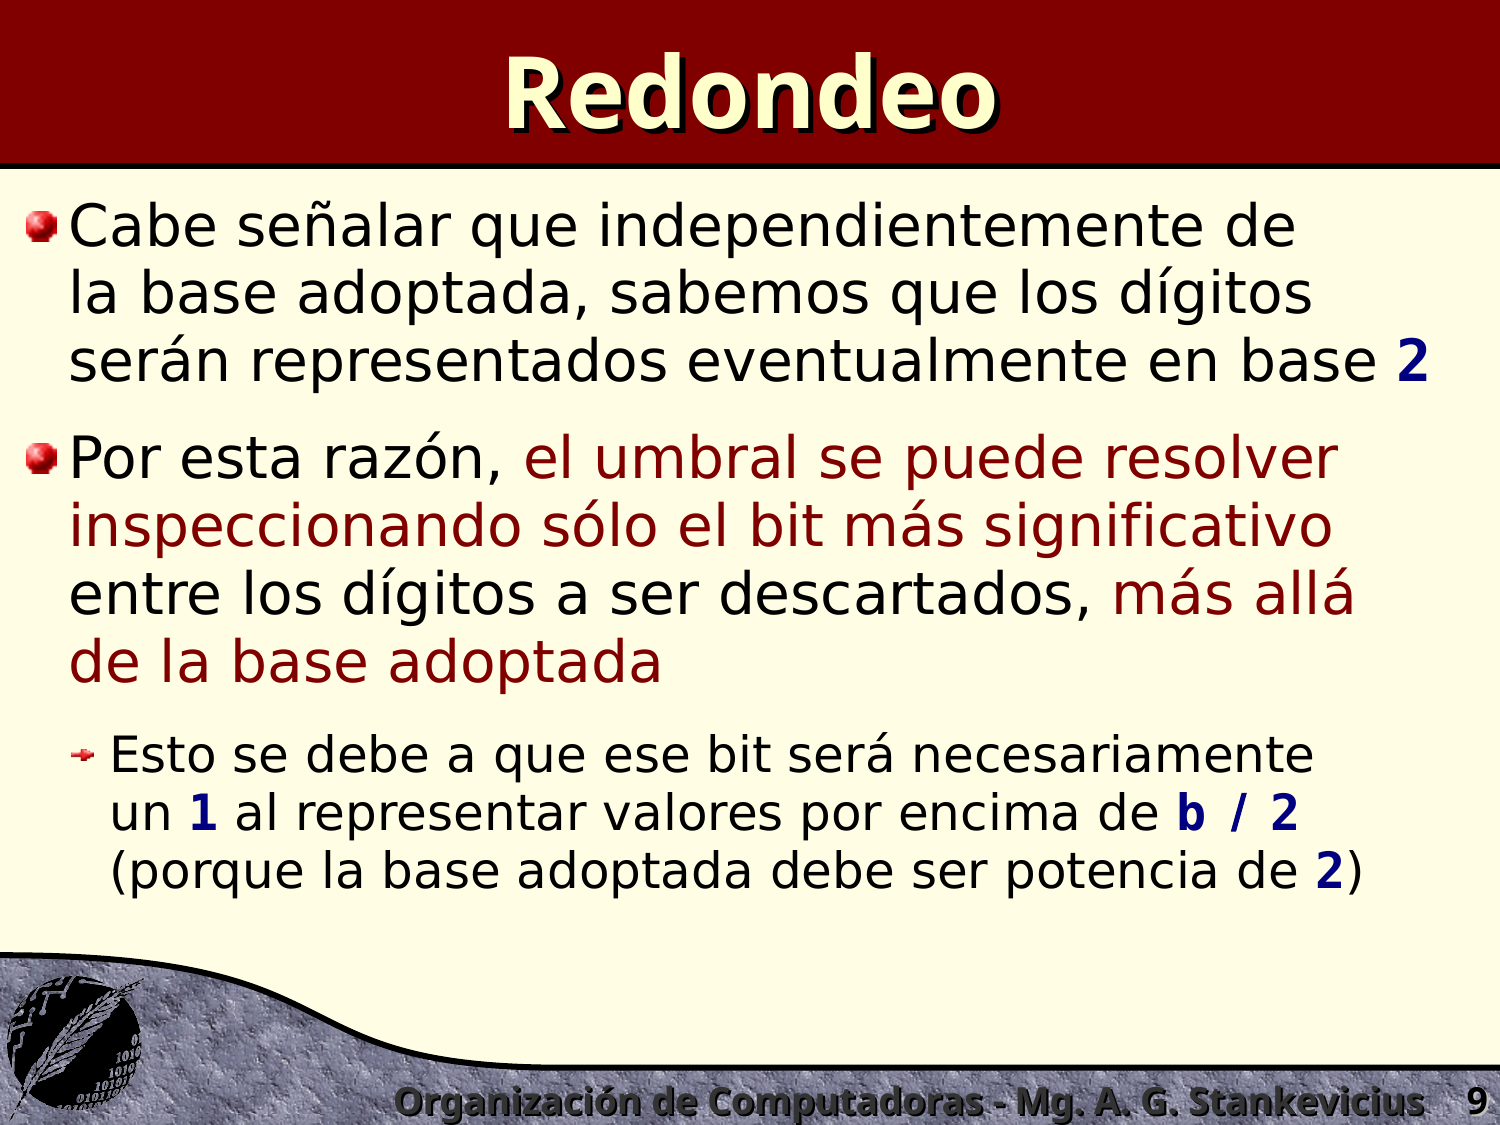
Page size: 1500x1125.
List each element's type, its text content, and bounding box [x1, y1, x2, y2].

picture [802, 1100, 806, 1110]
picture [1058, 1100, 1065, 1110]
picture [0, 959, 1500, 1125]
title Redondeo [15, 5, 1485, 160]
list Cabe señalar que independientemente de la base adoptada, sabemos que los dígitos serán representados eventualmente en base 2 Por esta razón, el umbral se puede resolver inspeccionando sólo el bit más significativo entre los dígitos a ser descartados, más allá de la base adoptada Esto se debe a que ese bit será necesariamente un 1 al representar valores por encima de b / 2 (porque la base adoptada debe ser potencia de 2) [11, 192, 1486, 935]
picture [448, 1100, 455, 1110]
